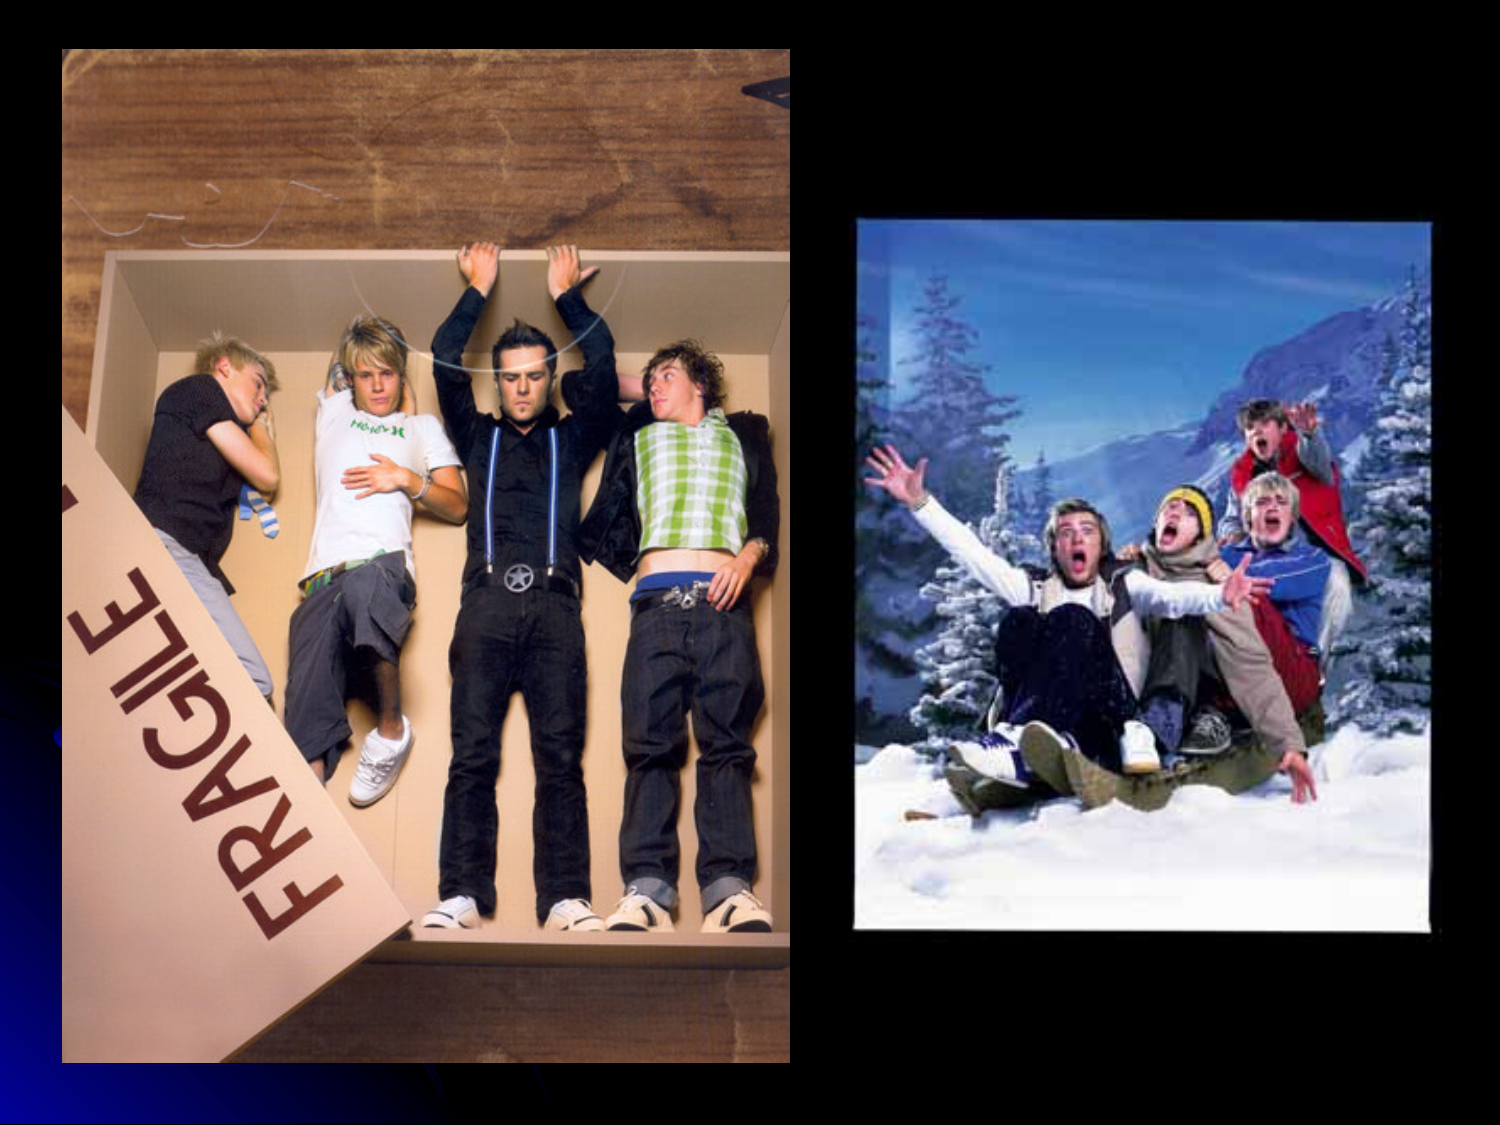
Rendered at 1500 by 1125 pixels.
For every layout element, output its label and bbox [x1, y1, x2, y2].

picture [849, 212, 1442, 942]
picture [62, 49, 790, 1063]
